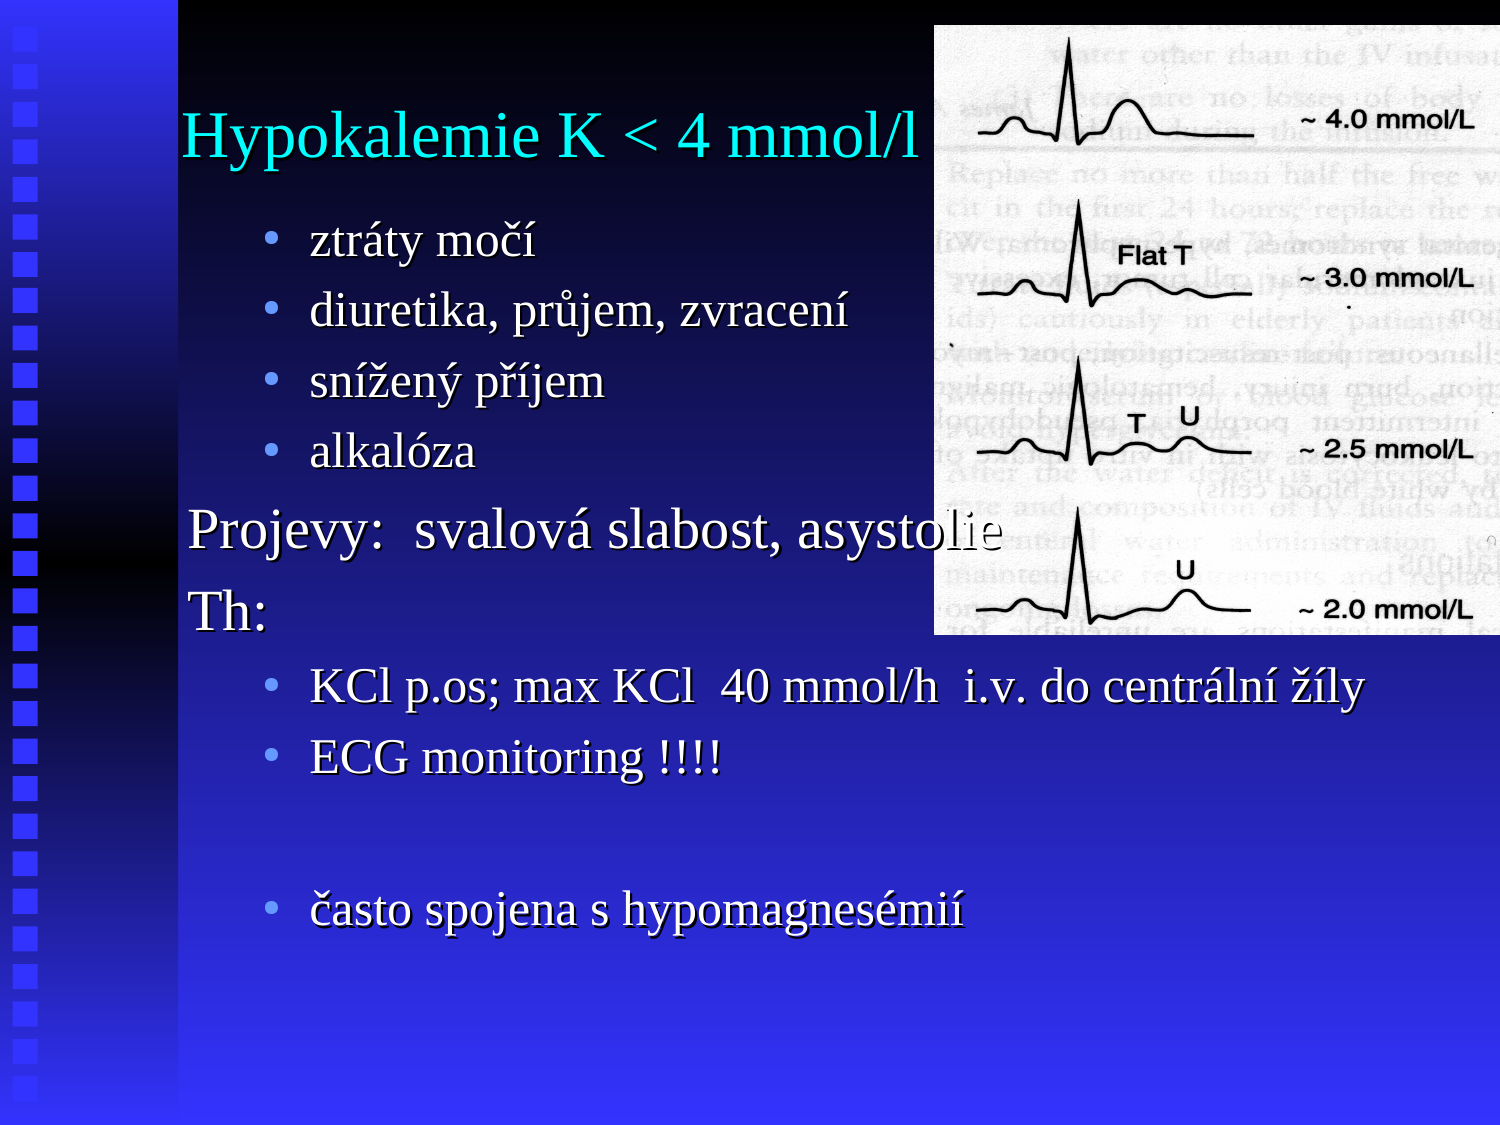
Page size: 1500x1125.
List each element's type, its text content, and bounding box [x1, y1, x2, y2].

title Hypokalemie K < 4 mmol/l [181, 39, 1457, 227]
picture [934, 25, 1500, 637]
text_box [903, 391, 1214, 449]
list ztráty močí diuretika, průjem, zvracení snížený příjem alkalóza Projevy: svalová slabost, asystolie Th: KCl p.os; max KCl 40 mmol/h i.v. do centrální žíly ECG monitoring !!!! často spojena s hypomagnesémií [187, 208, 1463, 1094]
